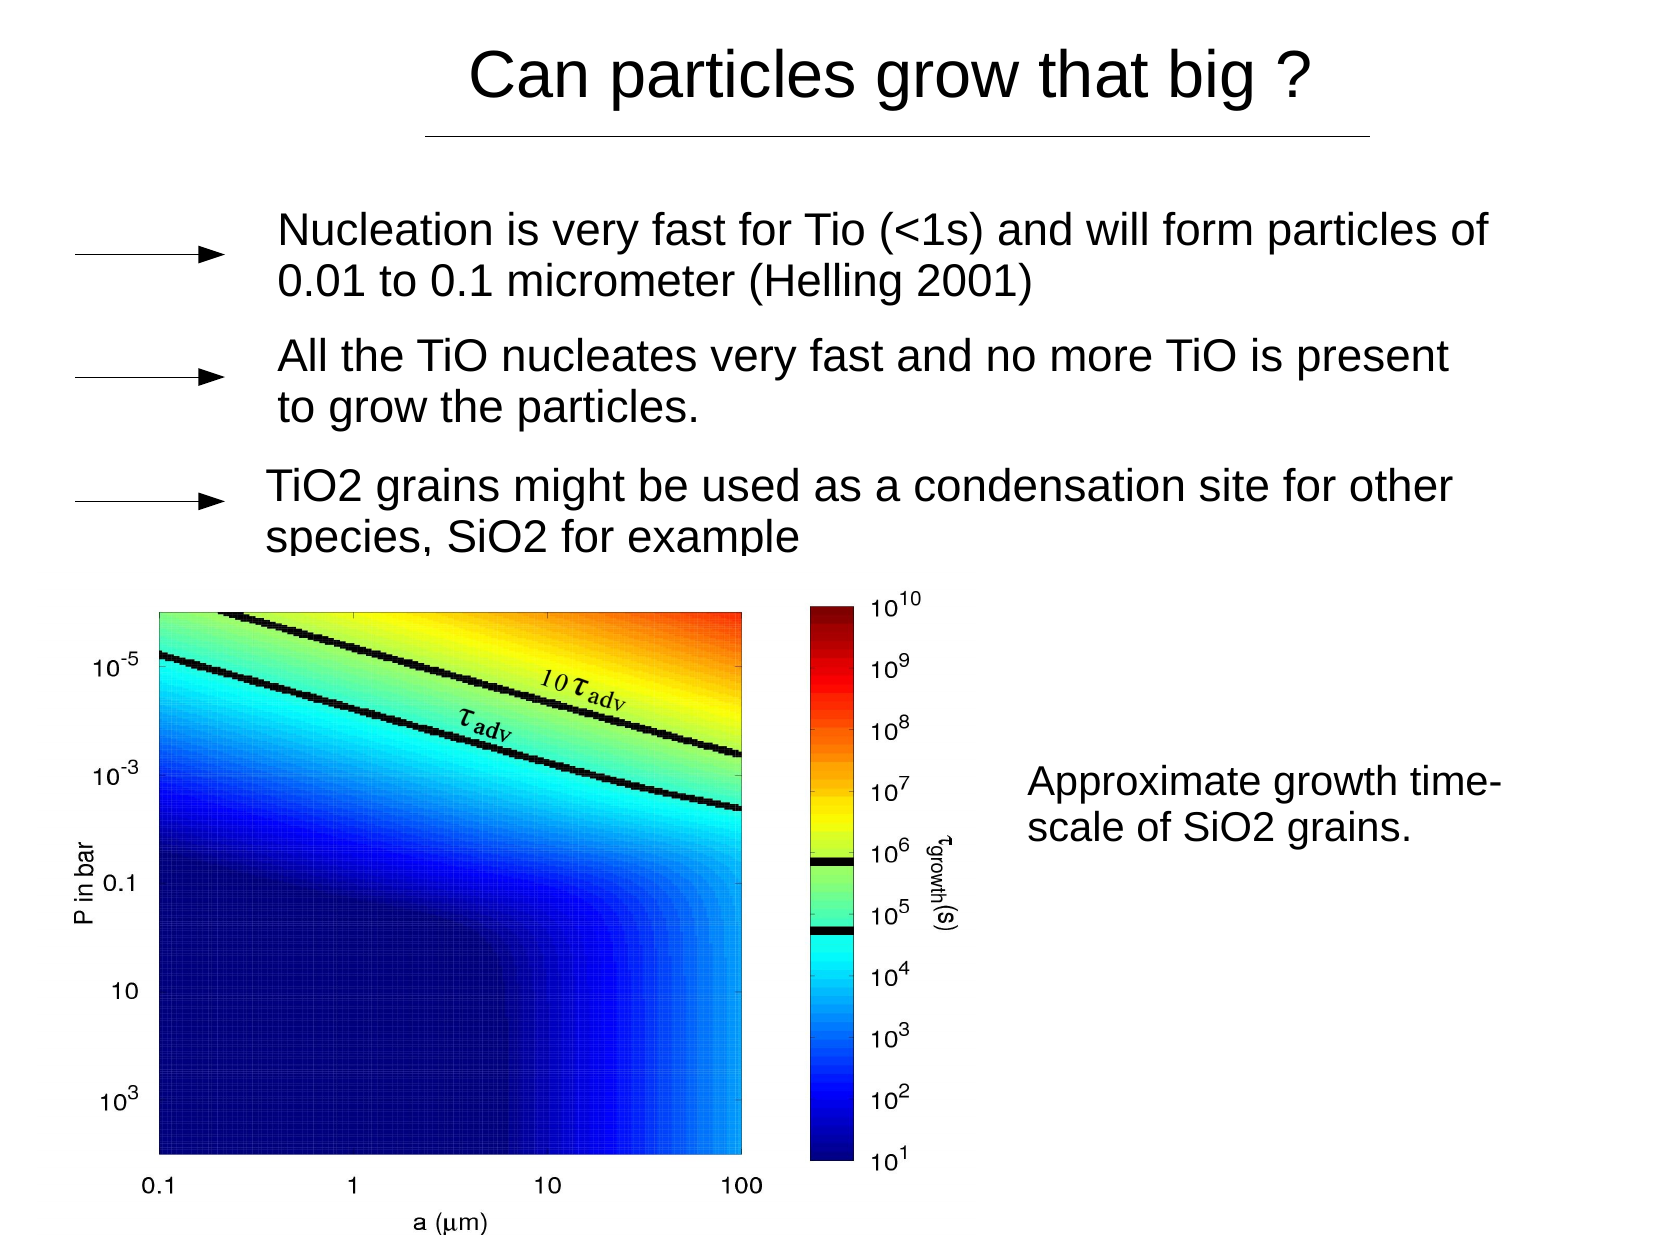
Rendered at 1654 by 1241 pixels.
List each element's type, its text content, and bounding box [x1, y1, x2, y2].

picture [37, 556, 976, 1235]
text_box All the TiO nucleates very fast and no more TiO is present to grow the particles. [262, 322, 1501, 441]
text_box Can particles grow that big ? [450, 37, 1426, 126]
text_box Approximate growth time-scale of SiO2 grains. [1012, 750, 1576, 858]
text_box TiO2 grains might be used as a condensation site for other species, SiO2 for example [250, 452, 1489, 570]
text_box Nucleation is very fast for Tio (<1s) and will form particles of 0.01 to 0.1 micrometer (Helling 2001) [262, 196, 1538, 315]
